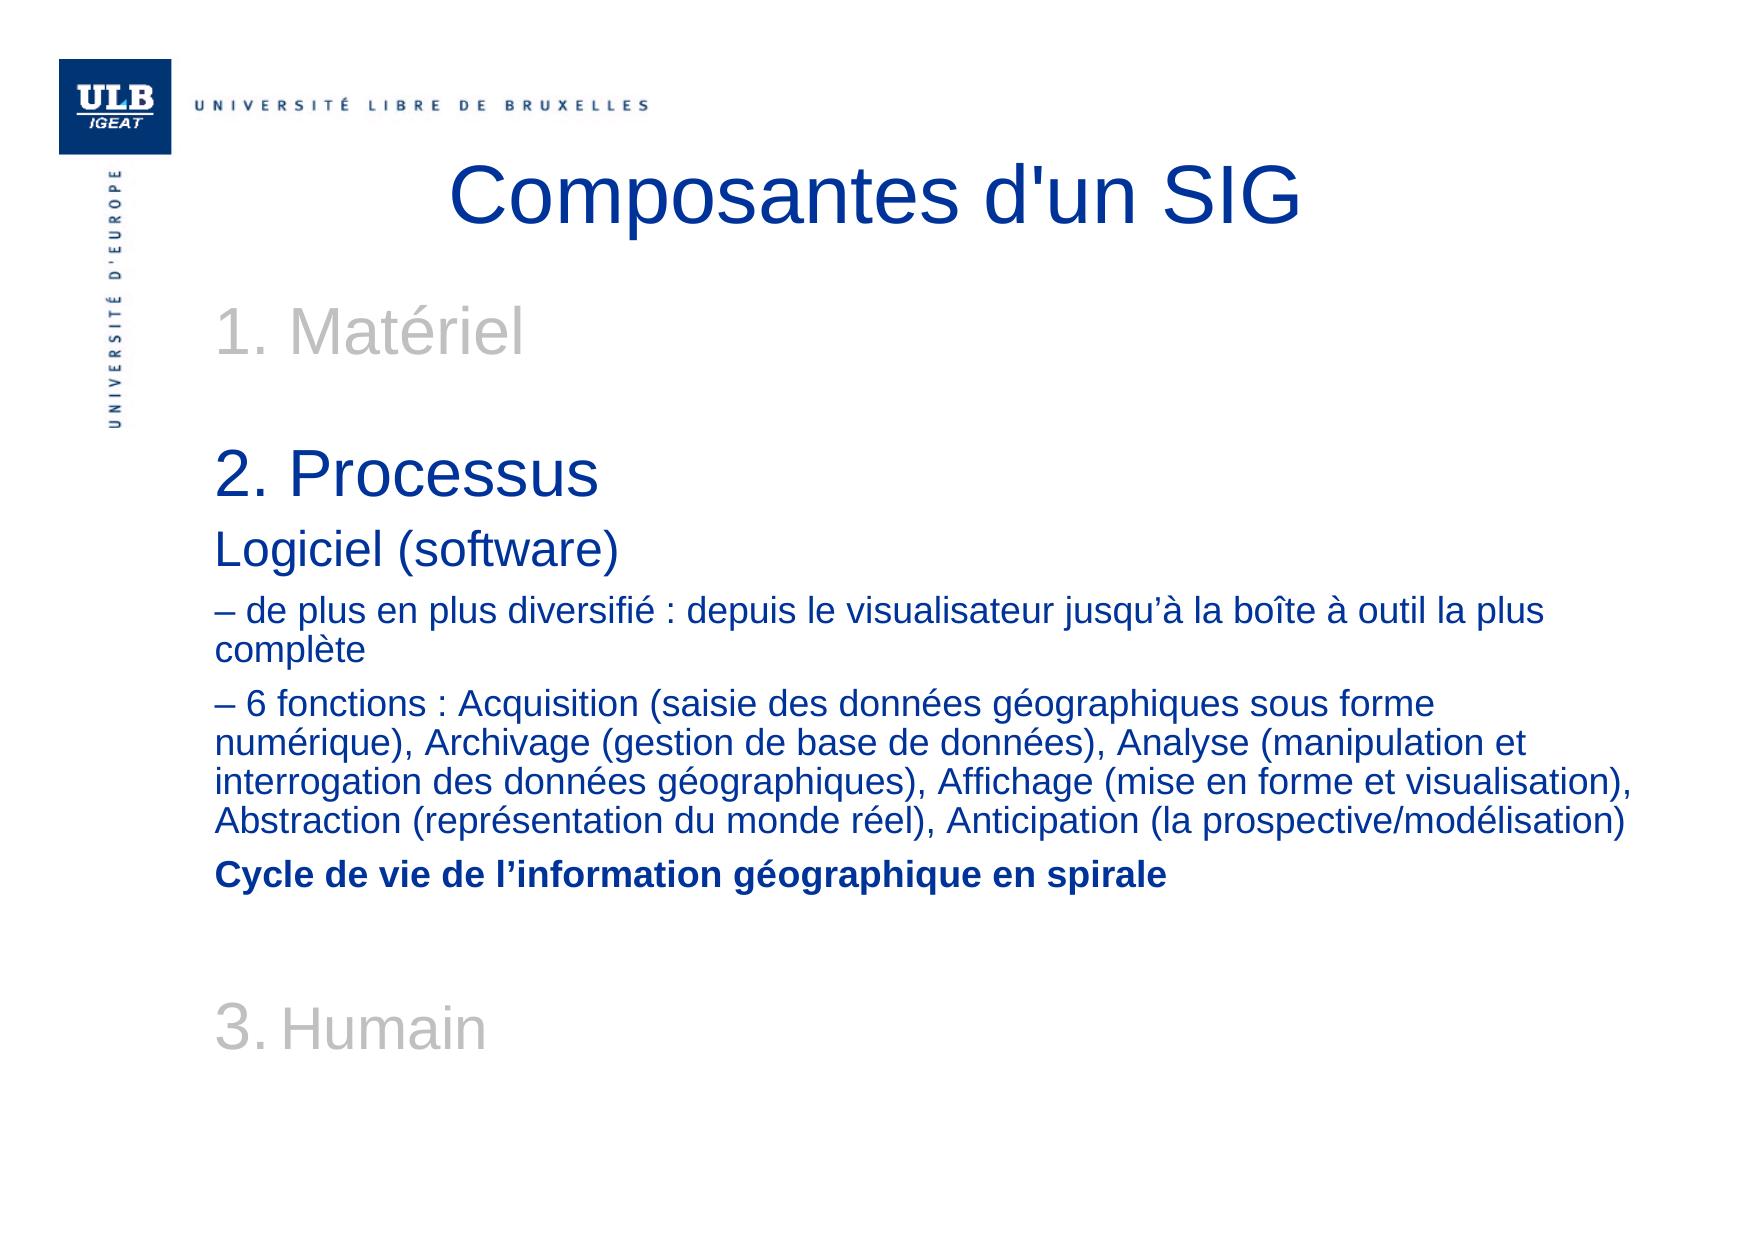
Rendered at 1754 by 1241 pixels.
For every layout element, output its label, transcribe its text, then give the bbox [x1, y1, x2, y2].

picture [59, 59, 1695, 1182]
title Composantes d'un SIG [140, 79, 1613, 315]
list 1. Matériel 2. Processus Logiciel (software) – de plus en plus diversifié : depuis le visualisateur jusqu’à la boîte à outil la plus complète – 6 fonctions : Acquisition (saisie des données géographiques sous forme numérique), Archivage (gestion de base de données), Analyse (manipulation et interrogation des données géographiques), Affichage (mise en forme et visualisation), Abstraction (représentation du monde réel), Anticipation (la prospective/modélisation) Cycle de vie de l’information géographique en spirale 3. Humain [164, 237, 1637, 1241]
